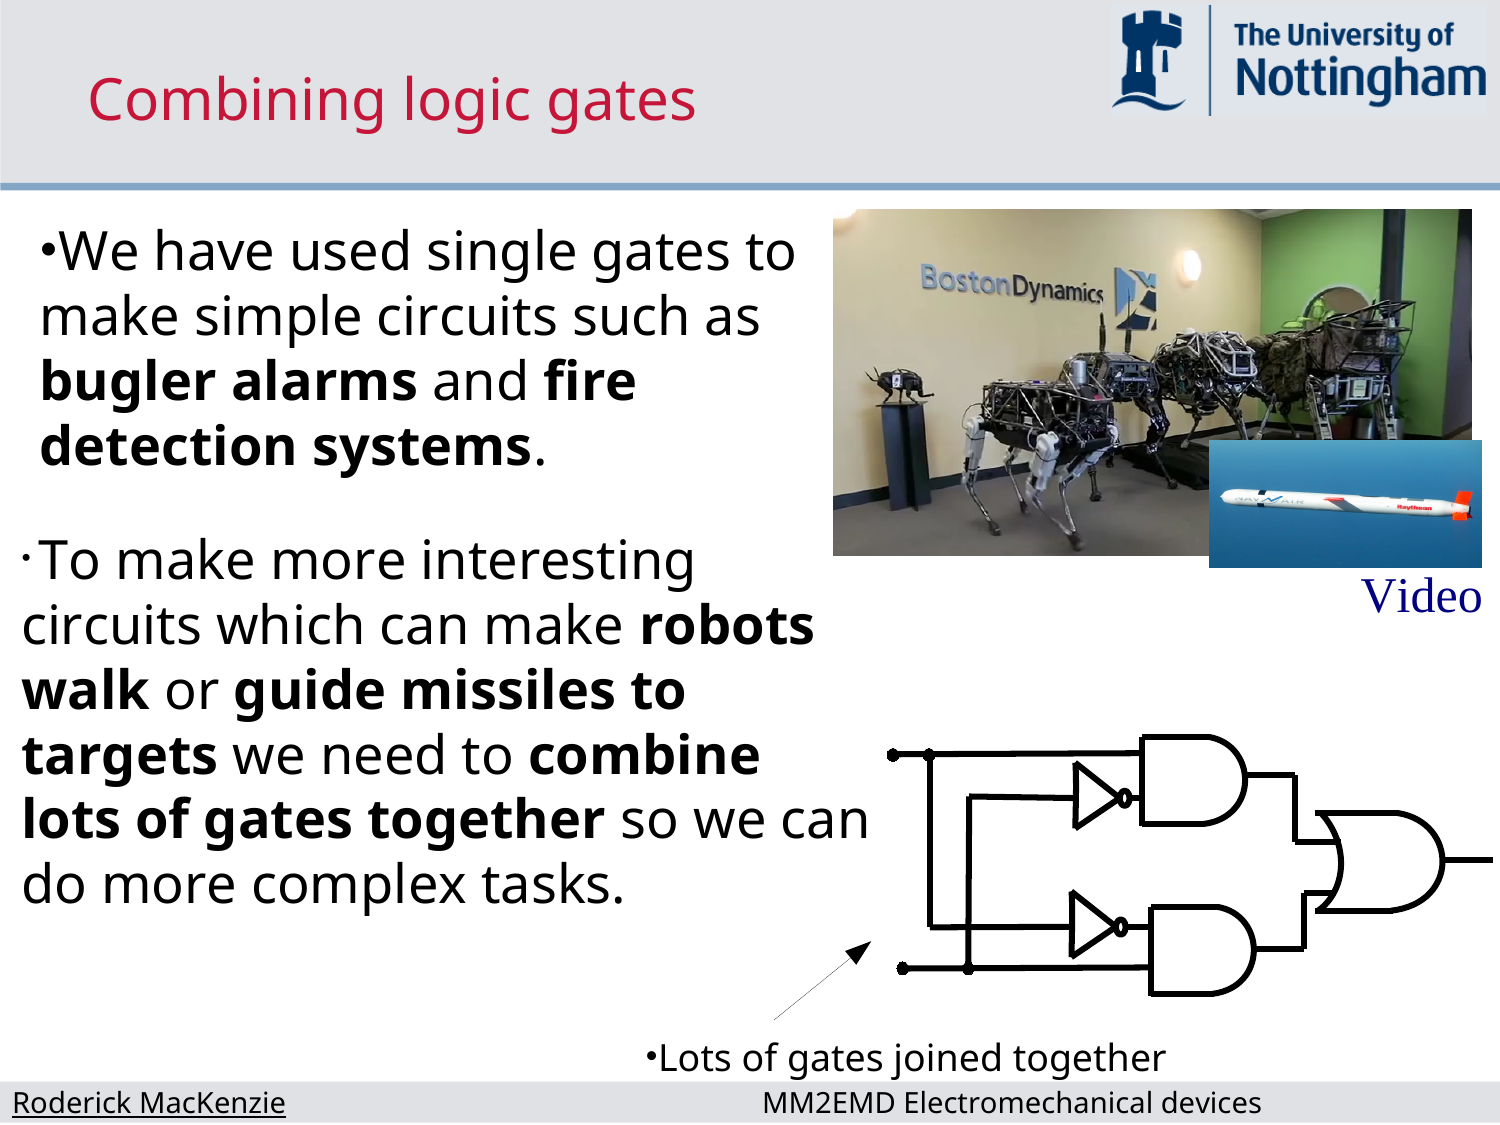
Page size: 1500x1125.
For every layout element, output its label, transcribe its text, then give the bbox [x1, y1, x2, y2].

text_box [962, 961, 974, 975]
title Combining logic gates [72, 45, 1311, 151]
text_box [887, 748, 899, 762]
text_box We have used single gates to make simple circuits such as bugler alarms and fire detection systems. [25, 209, 833, 517]
text_box To make more interesting circuits which can make robots walk or guide missiles to targets we need to combine lots of gates together so we can do more complex tasks. [6, 517, 890, 988]
text_box [923, 748, 935, 762]
picture [833, 209, 1482, 568]
text_box Video [1345, 555, 1500, 631]
text_box Lots of gates joined together [630, 1026, 1291, 1106]
text_box [896, 961, 909, 975]
picture [1111, 4, 1487, 116]
